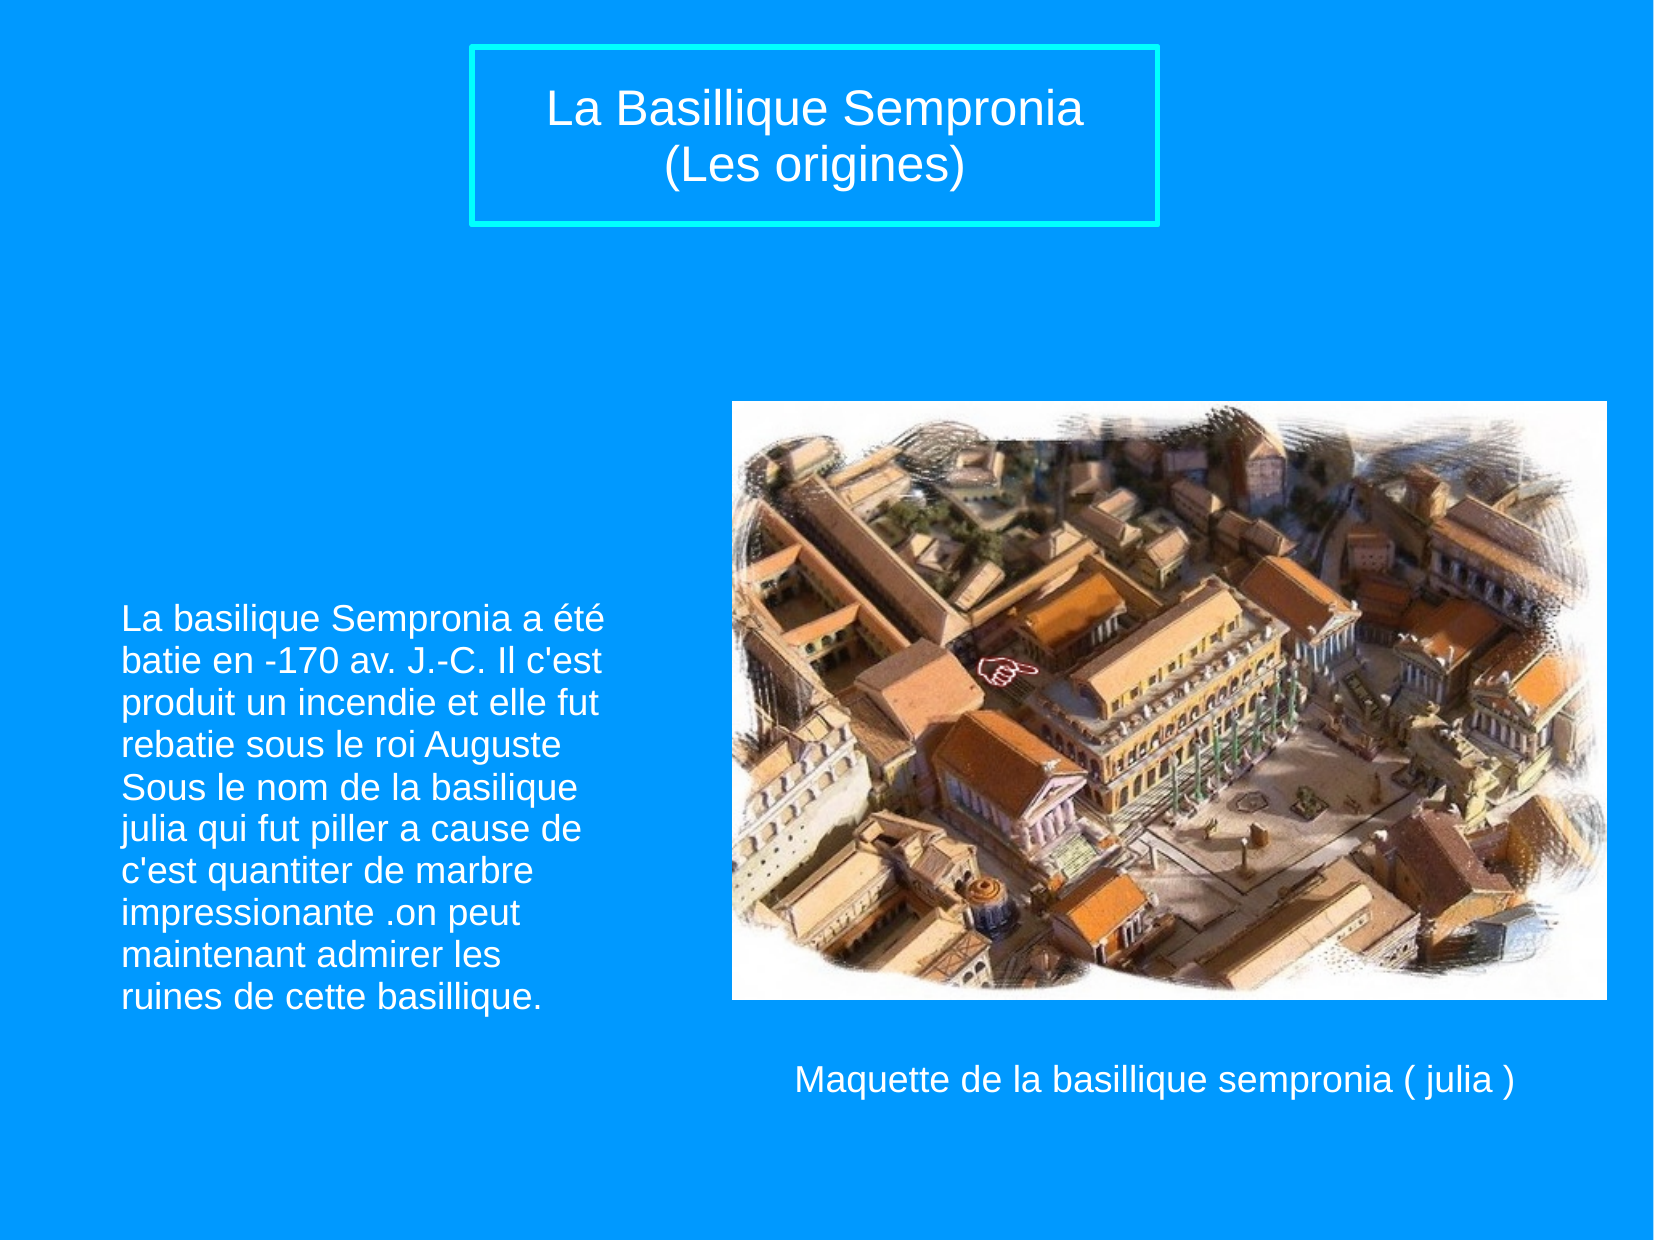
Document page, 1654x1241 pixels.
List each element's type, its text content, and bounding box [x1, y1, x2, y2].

text_box Maquette de la basillique sempronia ( julia ) [779, 1051, 1548, 1108]
picture [732, 401, 1607, 1000]
text_box La basilique Sempronia a été batie en -170 av. J.-C. Il c'est produit un incendie et elle fut rebatie sous le roi Auguste Sous le nom de la basilique julia qui fut piller a cause de c'est quantiter de marbre impressionante .on peut maintenant admirer les ruines de cette basillique. [106, 590, 626, 1068]
text_box La Basillique Sempronia (Les origines) [472, 47, 1158, 225]
